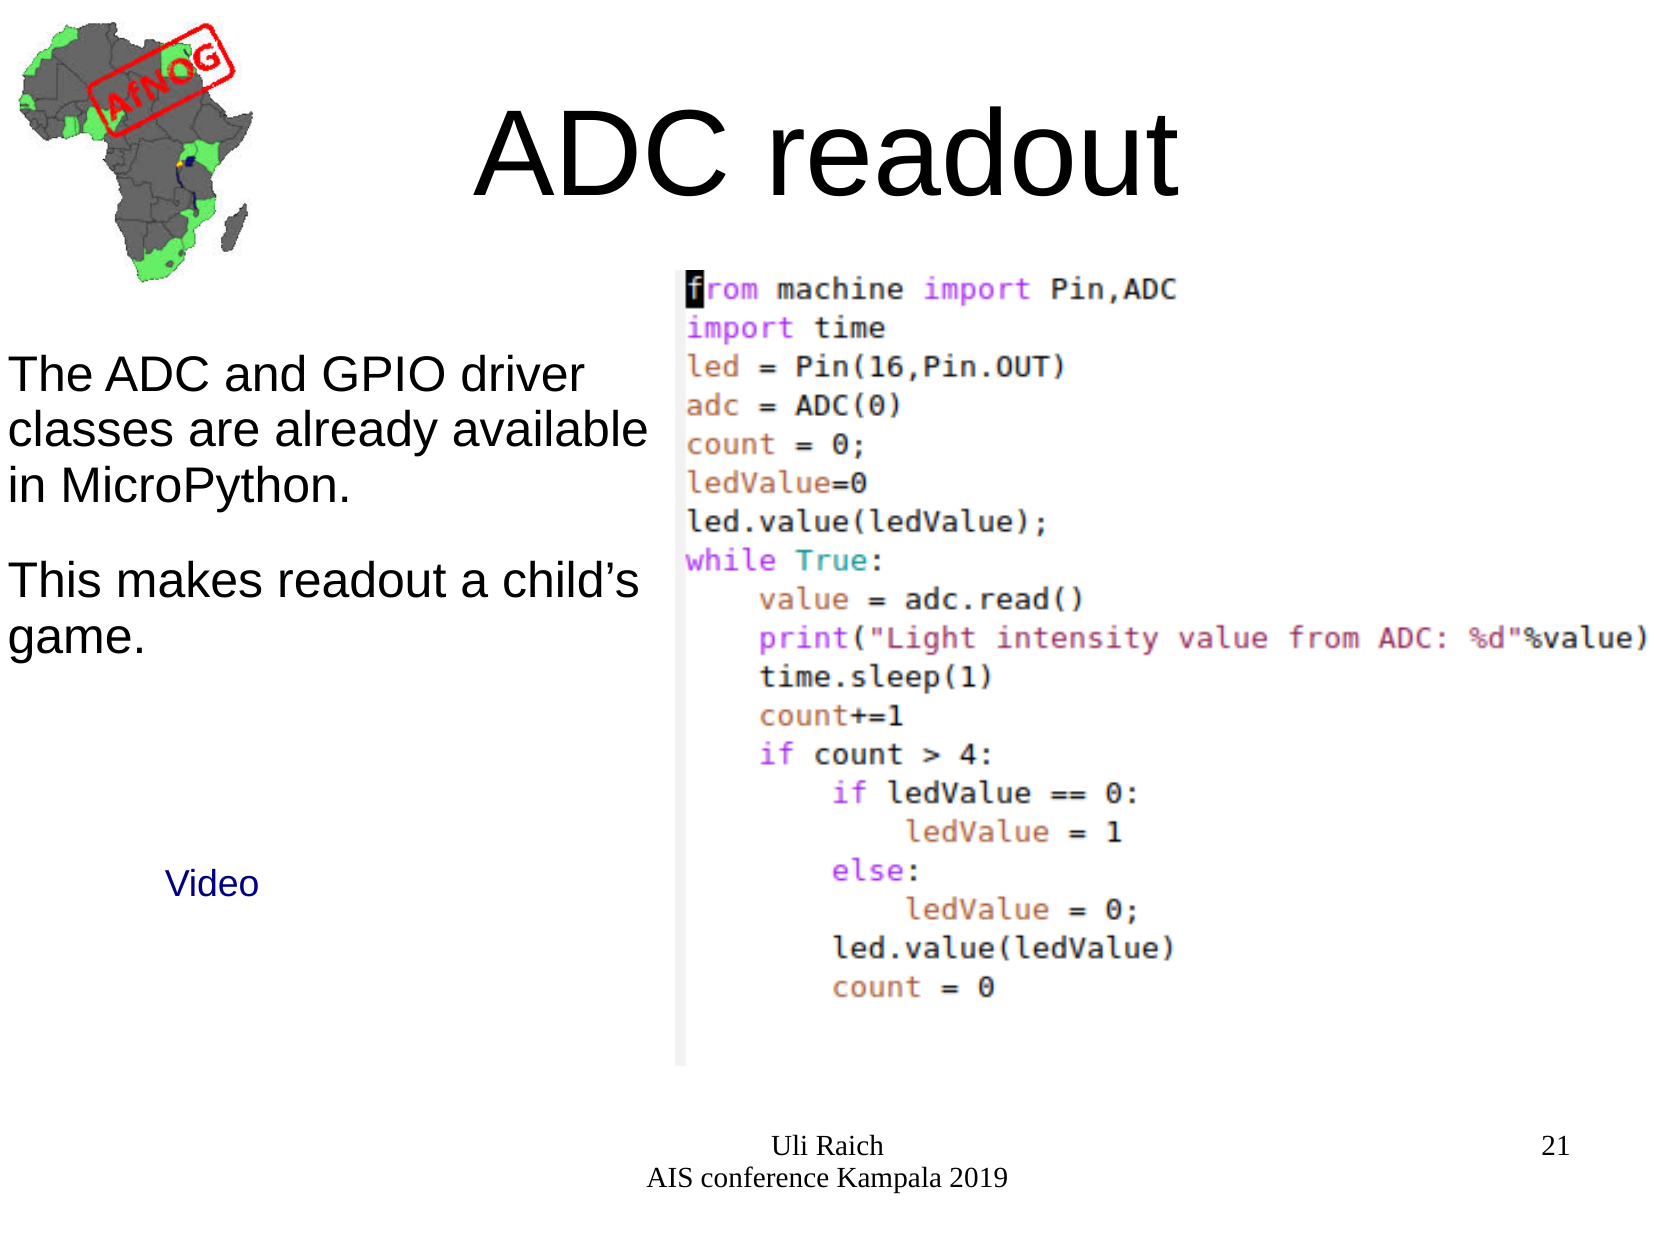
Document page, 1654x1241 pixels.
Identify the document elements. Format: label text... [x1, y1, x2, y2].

text_box Video [150, 855, 275, 912]
list The ADC and GPIO driver classes are already available in MicroPython. This makes readout a child’s game. [7, 345, 676, 1066]
picture [675, 270, 1654, 1066]
picture [9, 0, 259, 291]
title ADC readout [82, 49, 1571, 257]
